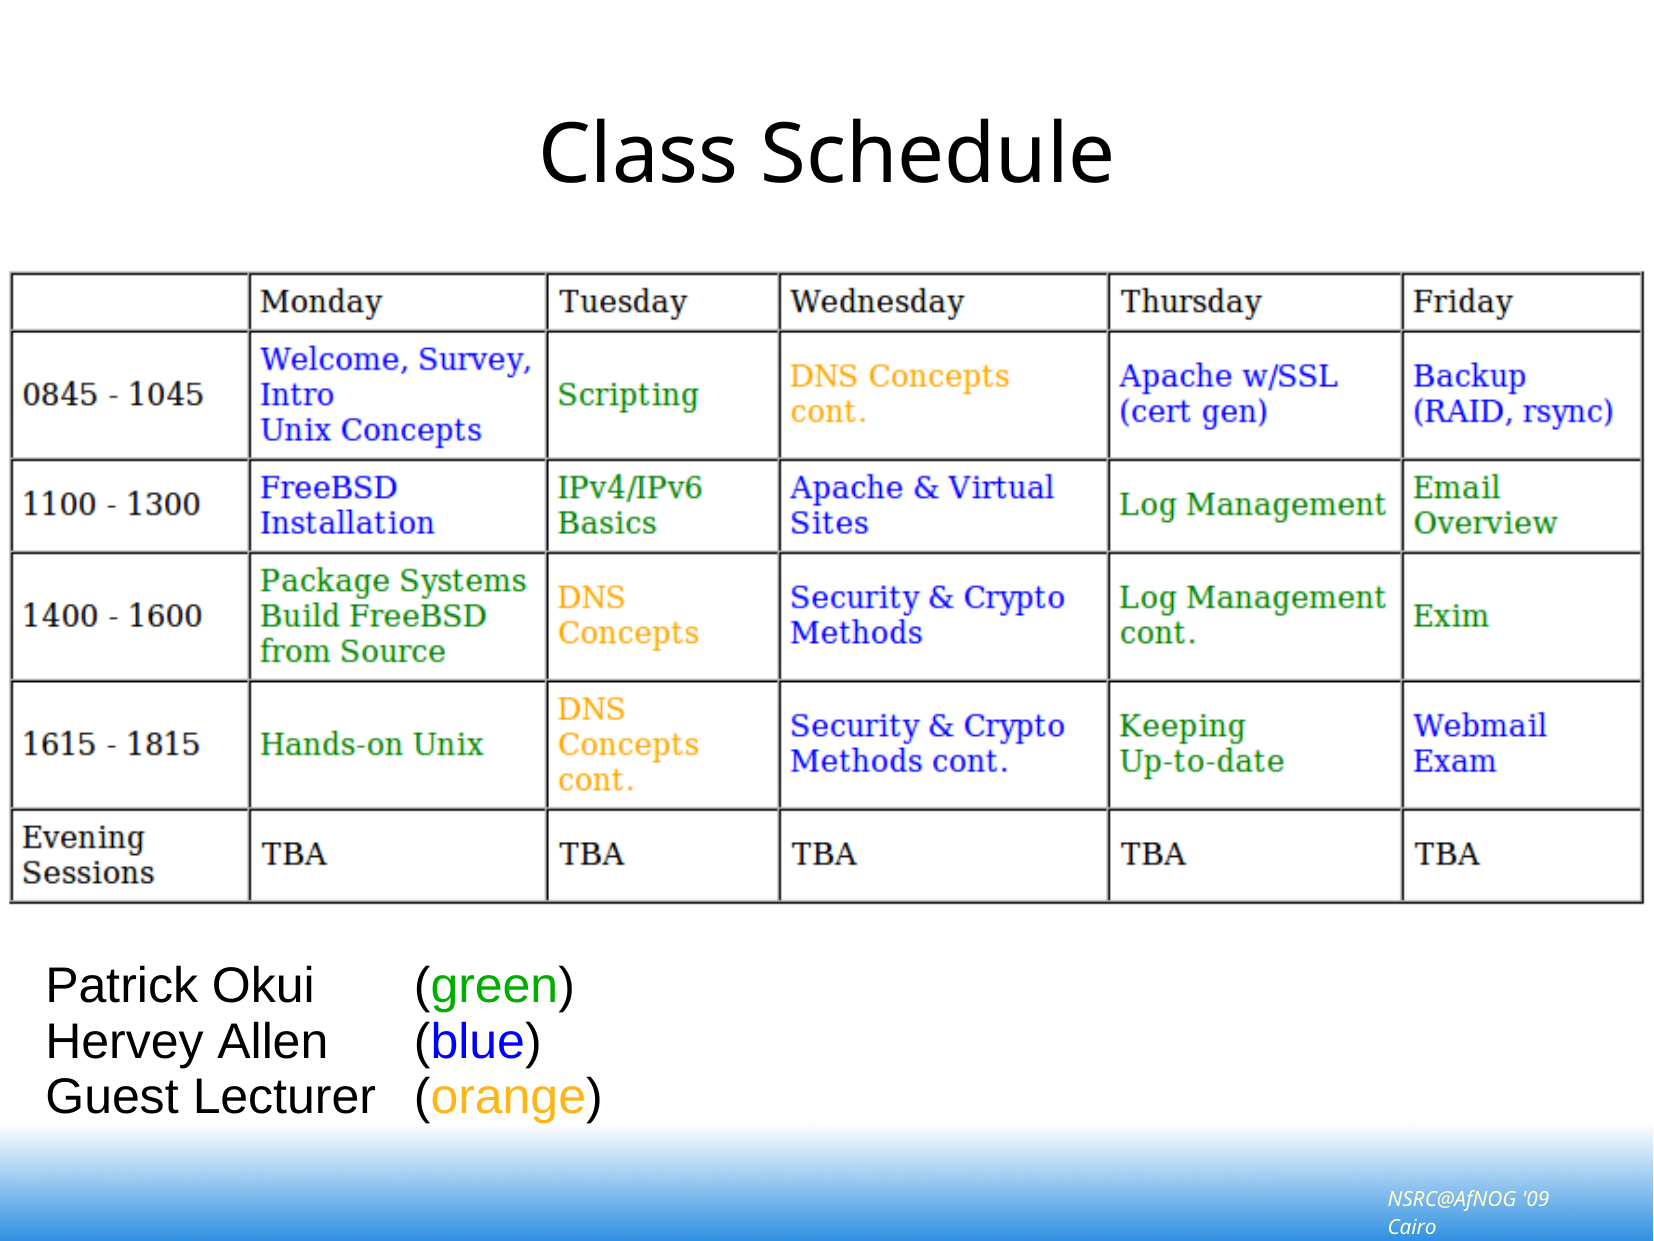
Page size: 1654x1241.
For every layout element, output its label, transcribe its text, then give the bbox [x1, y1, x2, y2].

picture [0, 1122, 1653, 1241]
text_box Patrick Okui (green) Hervey Allen (blue) Guest Lecturer (orange) [45, 957, 1508, 1125]
picture [6, 268, 1648, 908]
title Class Schedule [121, 46, 1534, 254]
